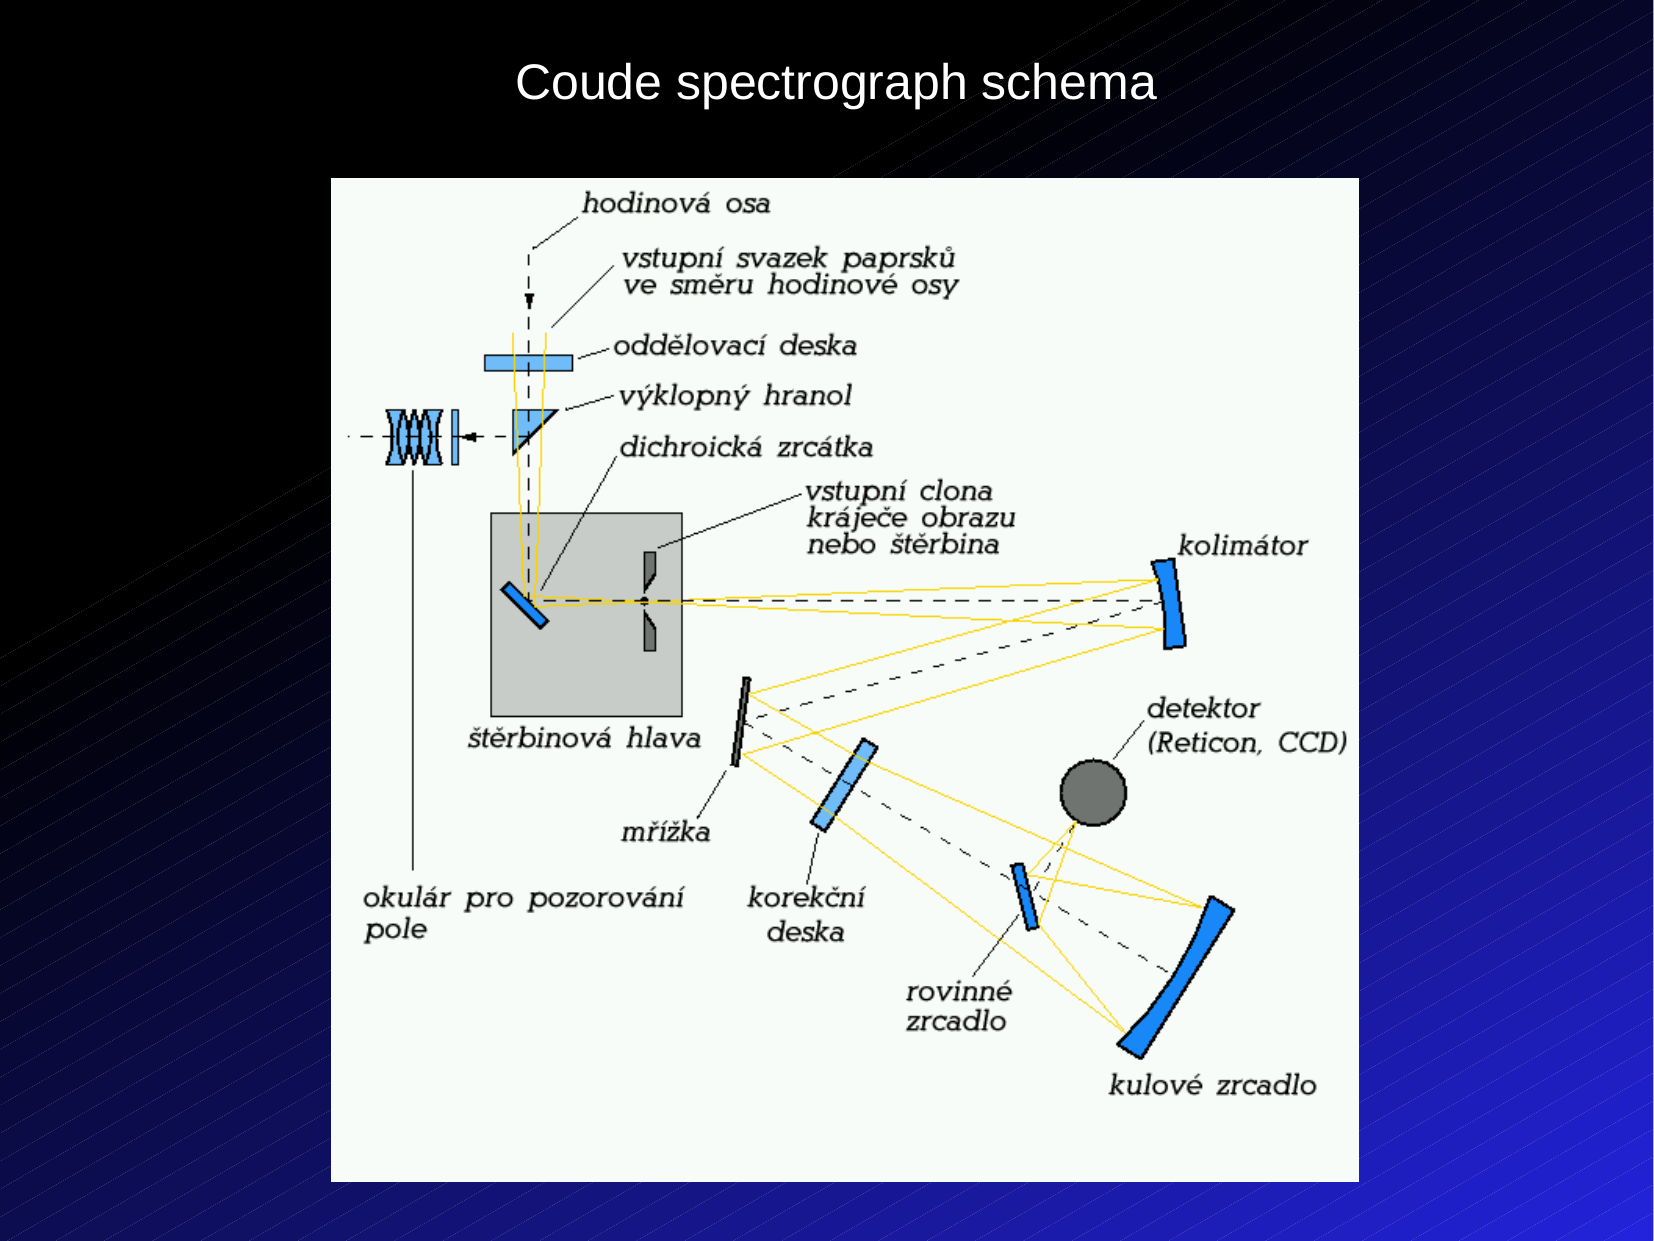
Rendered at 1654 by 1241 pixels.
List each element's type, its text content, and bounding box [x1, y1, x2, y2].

picture [331, 178, 1359, 1182]
text_box Coude spectrograph schema [405, 46, 1267, 120]
